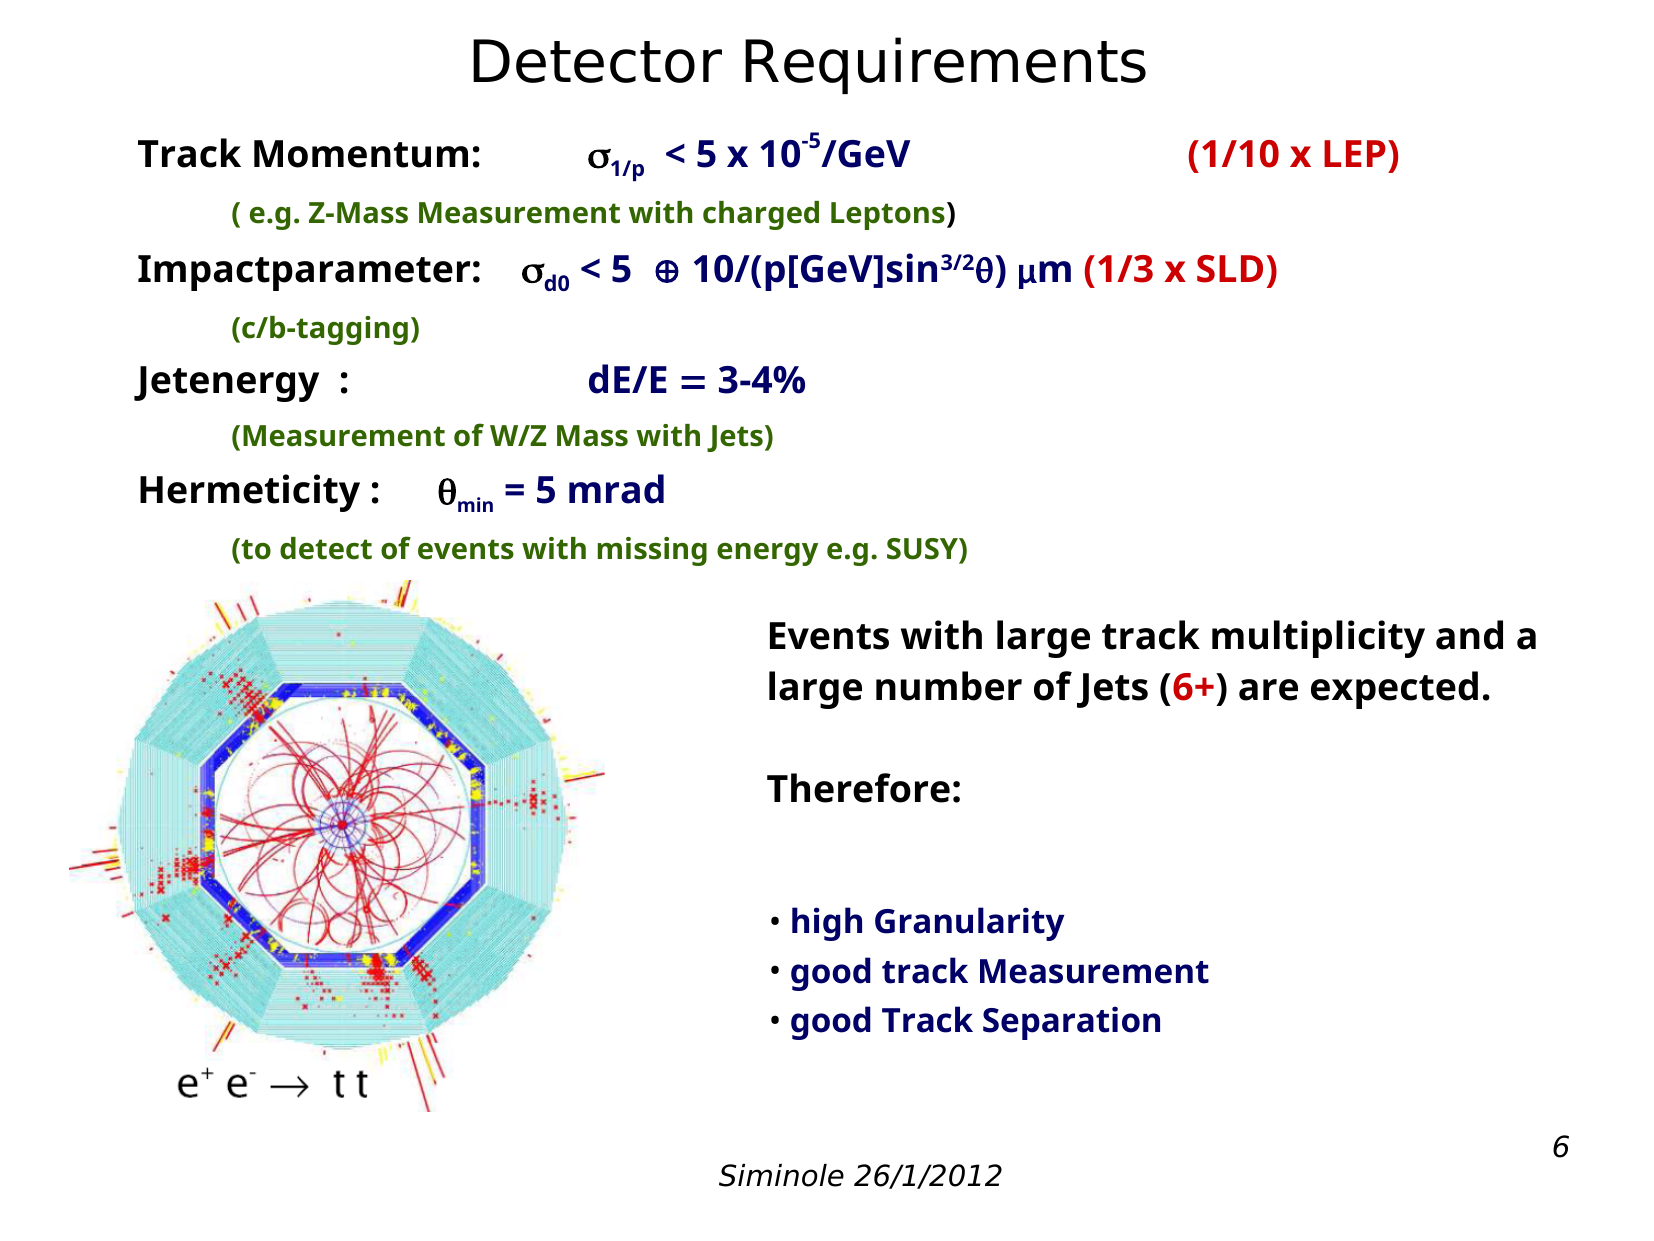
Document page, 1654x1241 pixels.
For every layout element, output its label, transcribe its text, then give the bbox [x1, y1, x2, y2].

text_box high Granularity good track Measurement good Track Separation [754, 890, 1351, 1050]
text_box Track Momentum: σ1/p < 5 x 10-5/GeV (1/10 x LEP) ( e.g. Z-Mass Measurement with charged Leptons) Impactparameter: σd0 < 5 ⊕ 10/(p[GeV]sin3/2) m (1/3 x SLD) (c/b-tagging) Jetenergy : dE/E = 3-4% (Measurement of W/Z Mass with Jets) Hermeticity : θmin = 5 mrad (to detect of events with missing energy e.g. SUSY) [122, 118, 1575, 494]
picture [69, 580, 605, 1112]
title Detector Requirements [171, 5, 1447, 119]
text_box Events with large track multiplicity and a large number of Jets (6+) are expected. Therefore: [751, 601, 1556, 822]
